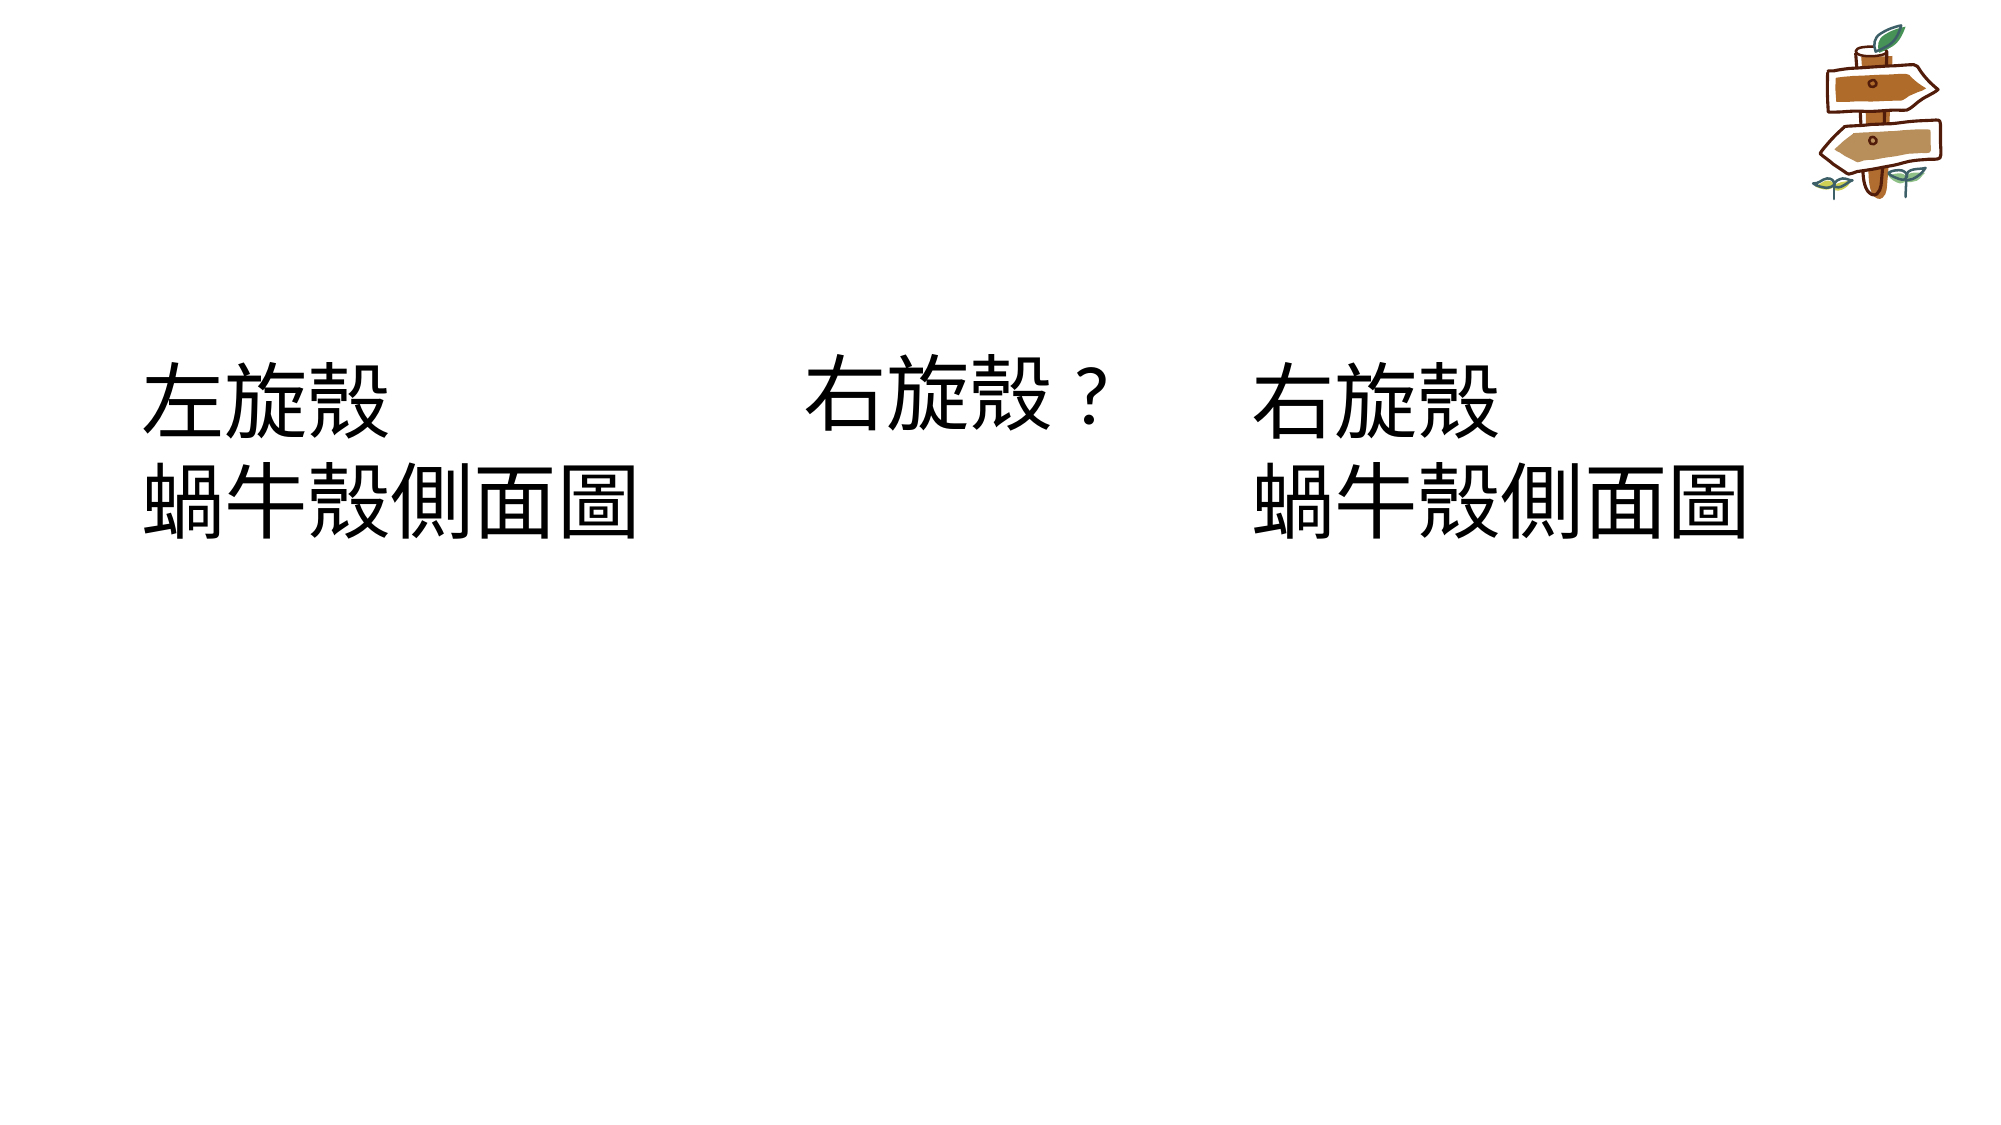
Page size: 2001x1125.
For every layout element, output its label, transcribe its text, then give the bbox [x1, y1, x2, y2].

text_box 左旋殼 蝸牛殼側面圖 [126, 341, 662, 559]
text_box 右旋殼? [788, 333, 1110, 451]
text_box 右旋殼 蝸牛殼側面圖 [1236, 341, 1772, 559]
picture [1811, 24, 1944, 201]
